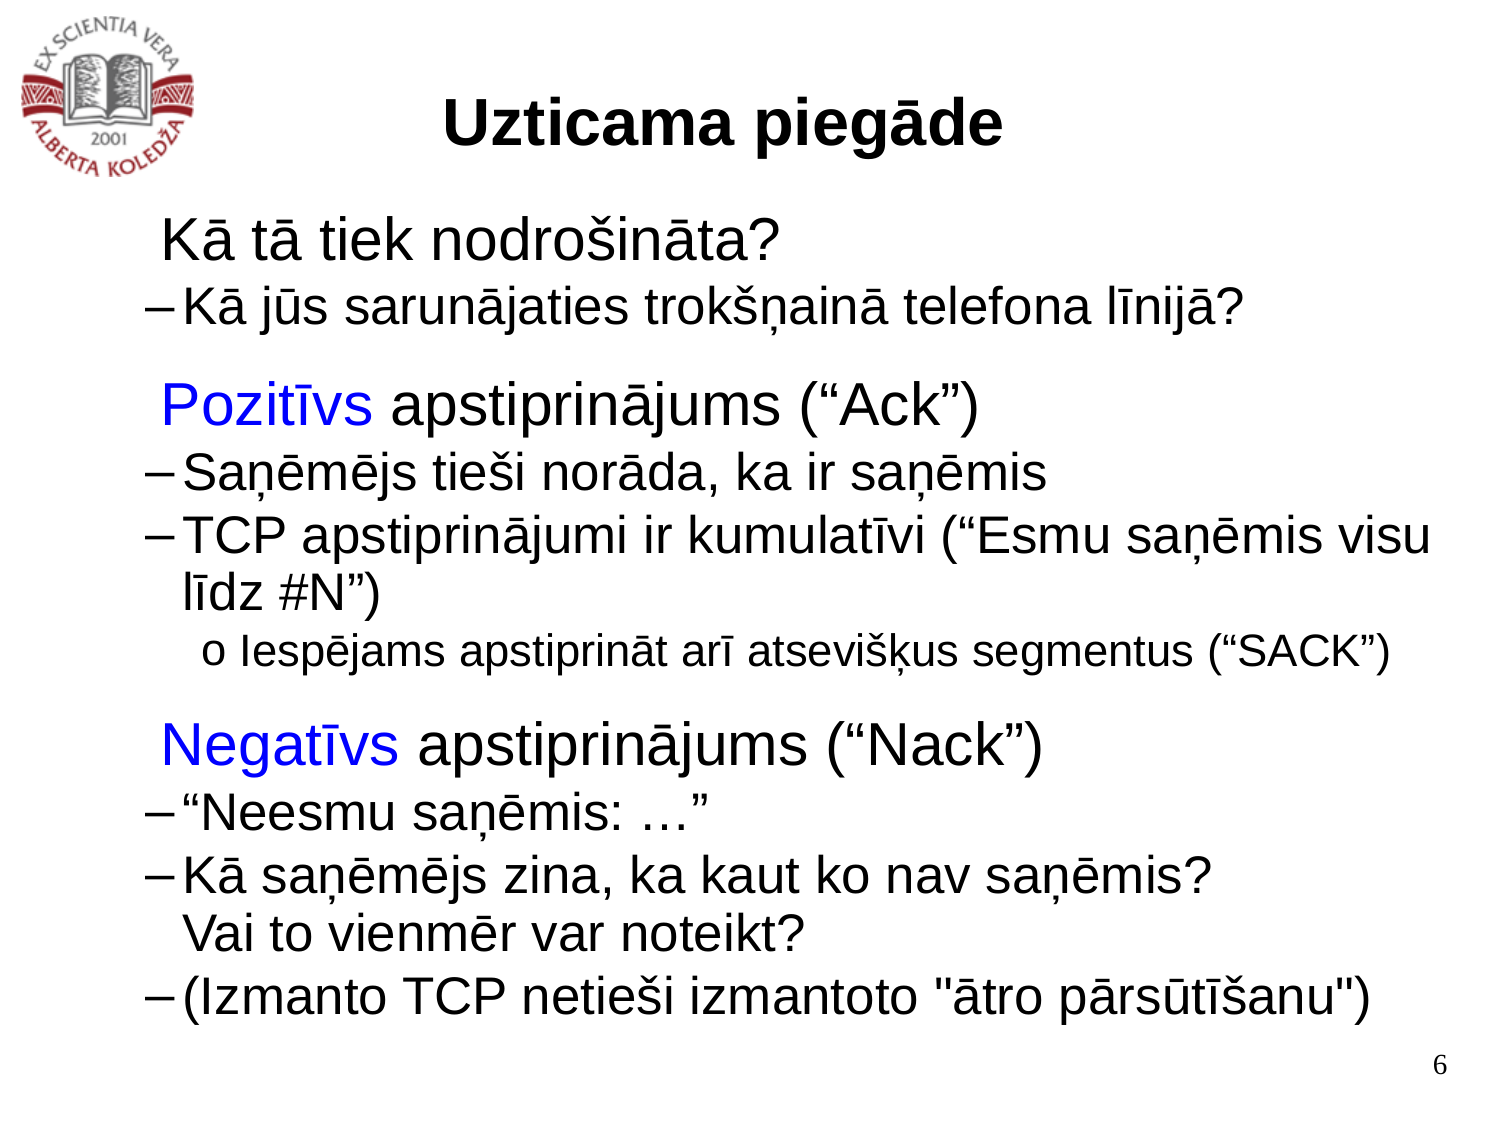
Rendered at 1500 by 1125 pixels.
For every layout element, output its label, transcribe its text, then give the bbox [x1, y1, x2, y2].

title Uzticama piegāde [50, 62, 1374, 175]
list Kā tā tiek nodrošināta? Kā jūs sarunājaties trokšņainā telefona līnijā? Pozitīvs apstiprinājums (“Ack”) Saņēmējs tieši norāda, ka ir saņēmis TCP apstiprinājumi ir kumulatīvi (“Esmu saņēmis visu līdz #N”) Iespējams apstiprināt arī atsevišķus segmentus (“SACK”) Negatīvs apstiprinājums (“Nack”) “Neesmu saņēmis: …” Kā saņēmējs zina, ka kaut ko nav saņēmis? Vai to vienmēr var noteikt? (Izmanto TCP netieši izmantoto "ātro pārsūtīšanu") [74, 200, 1463, 1101]
picture [21, 16, 194, 177]
